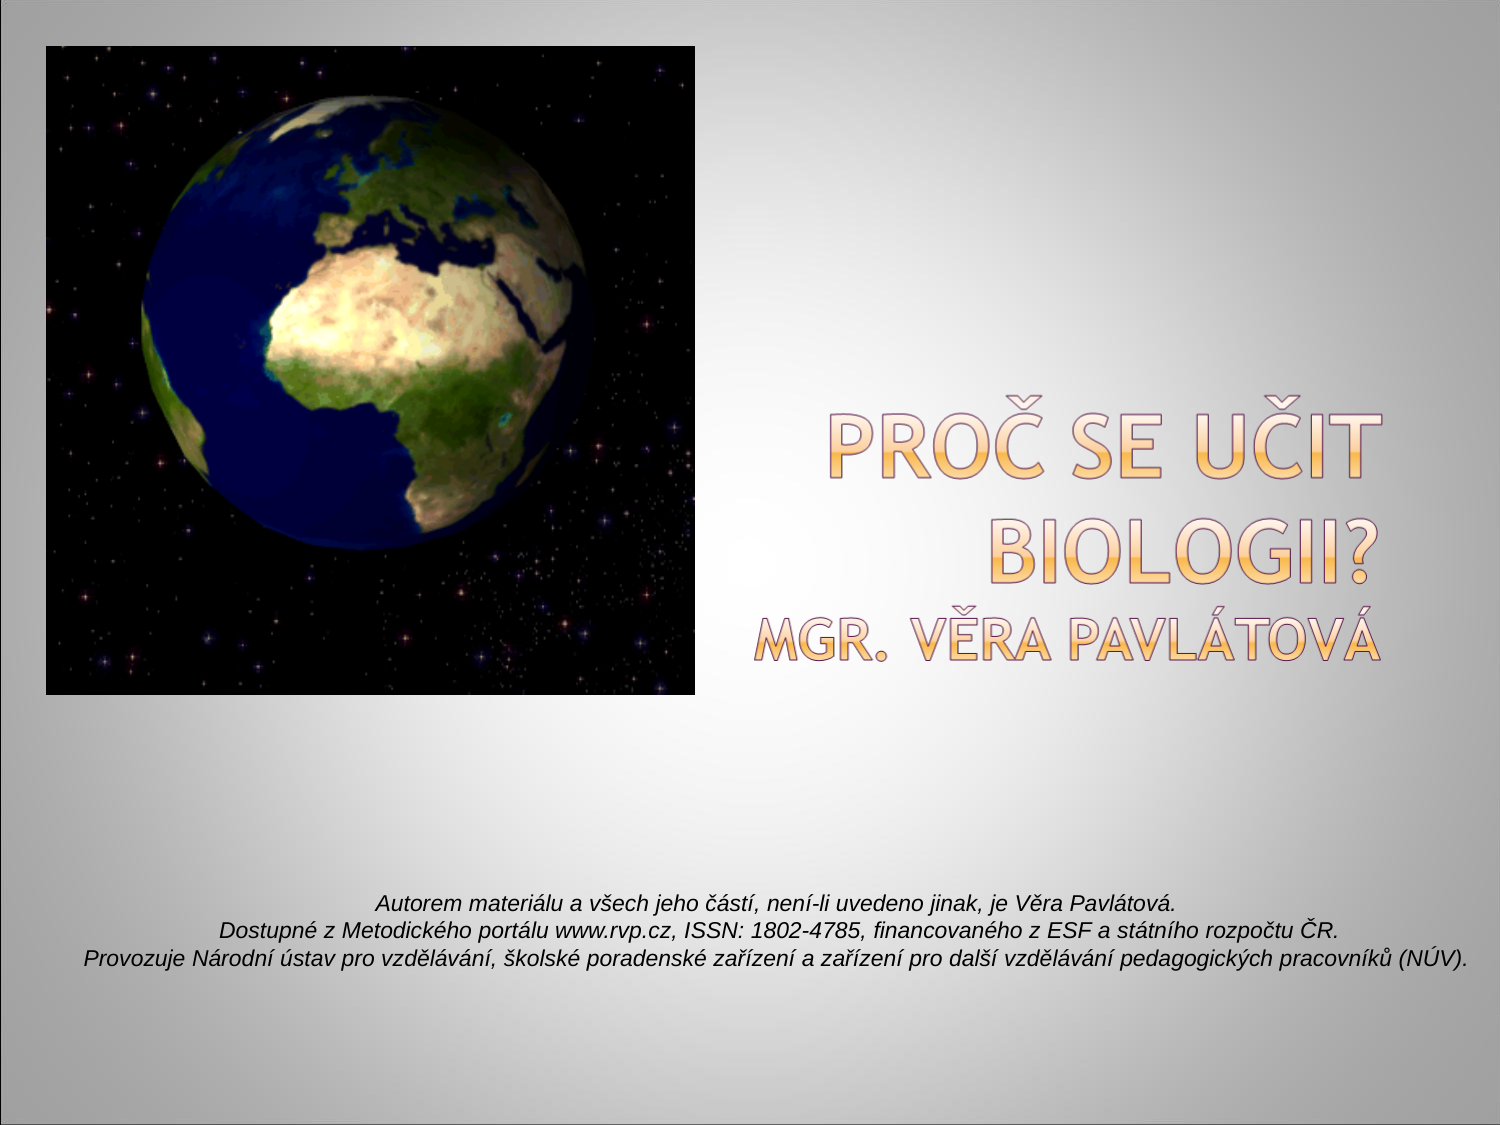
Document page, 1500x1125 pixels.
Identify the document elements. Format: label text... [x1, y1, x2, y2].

text_box [695, 90, 1461, 674]
text_box Autorem materiálu a všech jeho částí, není-li uvedeno jinak, je Věra Pavlátová. Dostupné z Metodického portálu www.rvp.cz, ISSN: 1802-4785, financovaného z ESF a státního rozpočtu ČR. Provozuje Národní ústav pro vzdělávání, školské poradenské zařízení a zařízení pro další vzdělávání pedagogických pracovníků (NÚV). [53, 888, 1500, 1125]
picture [0, 0, 1500, 1125]
